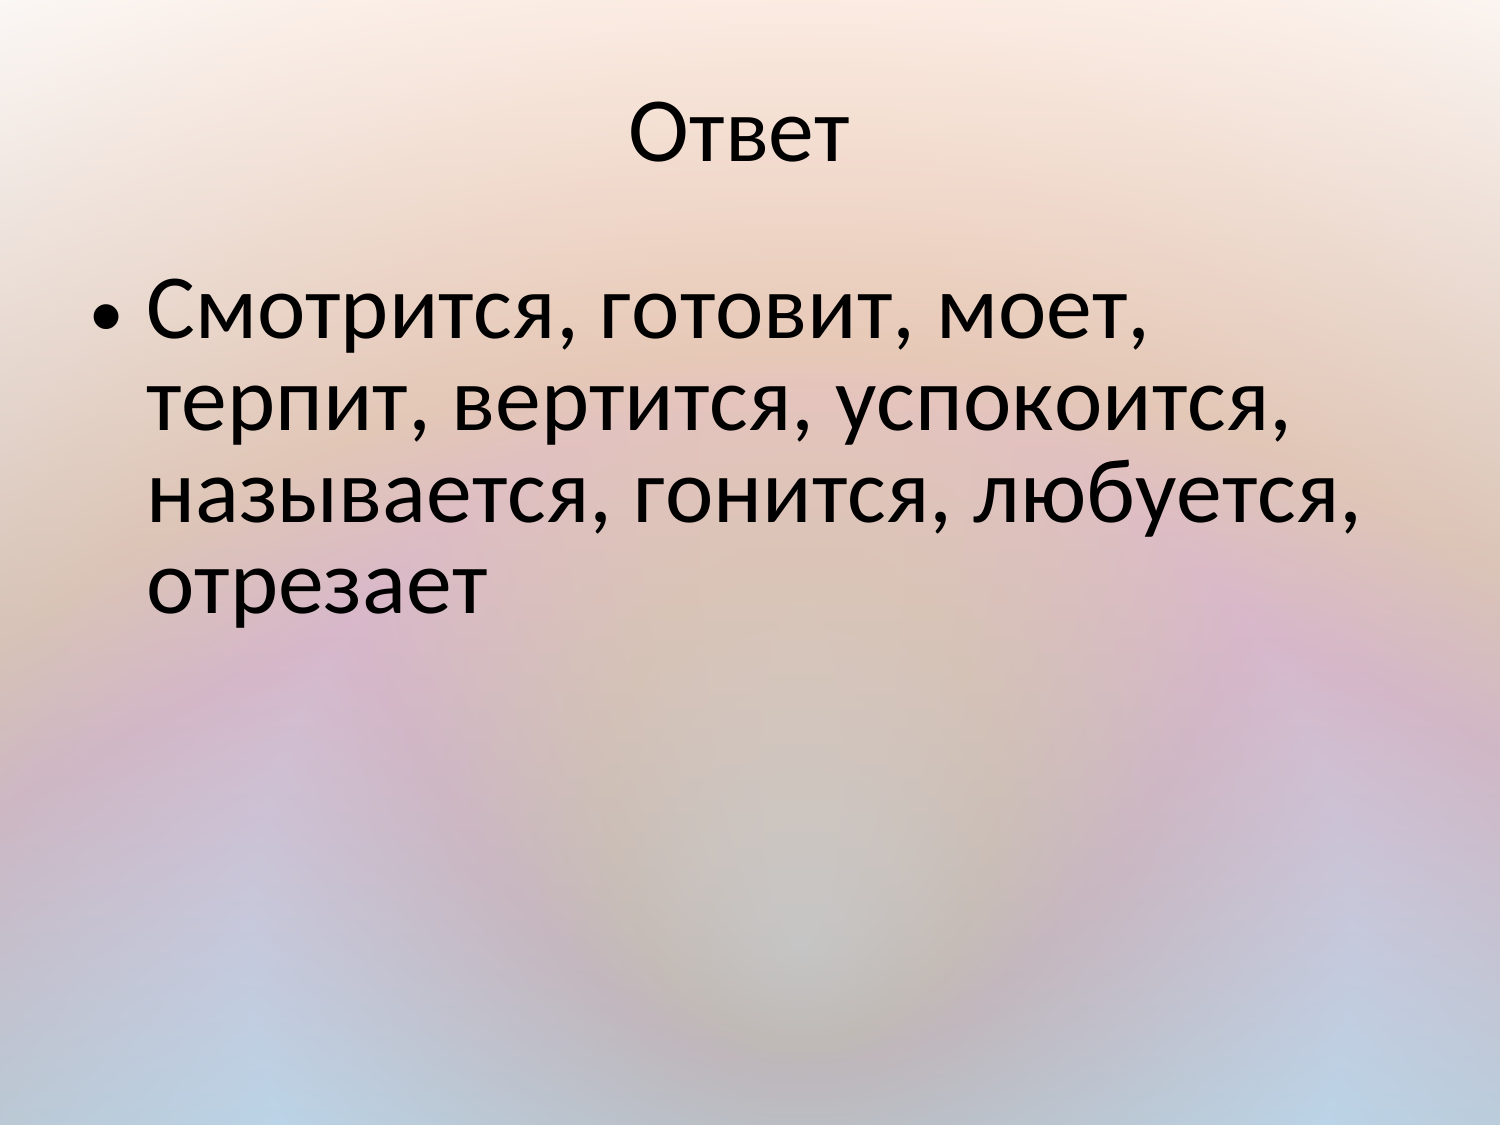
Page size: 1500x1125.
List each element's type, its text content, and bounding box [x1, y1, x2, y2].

title Ответ [75, 45, 1425, 233]
list Смотрится, готовит, моет, терпит, вертится, успокоится, называется, гонится, любуется, отрезает [75, 262, 1425, 1005]
picture [0, 0, 1500, 1125]
